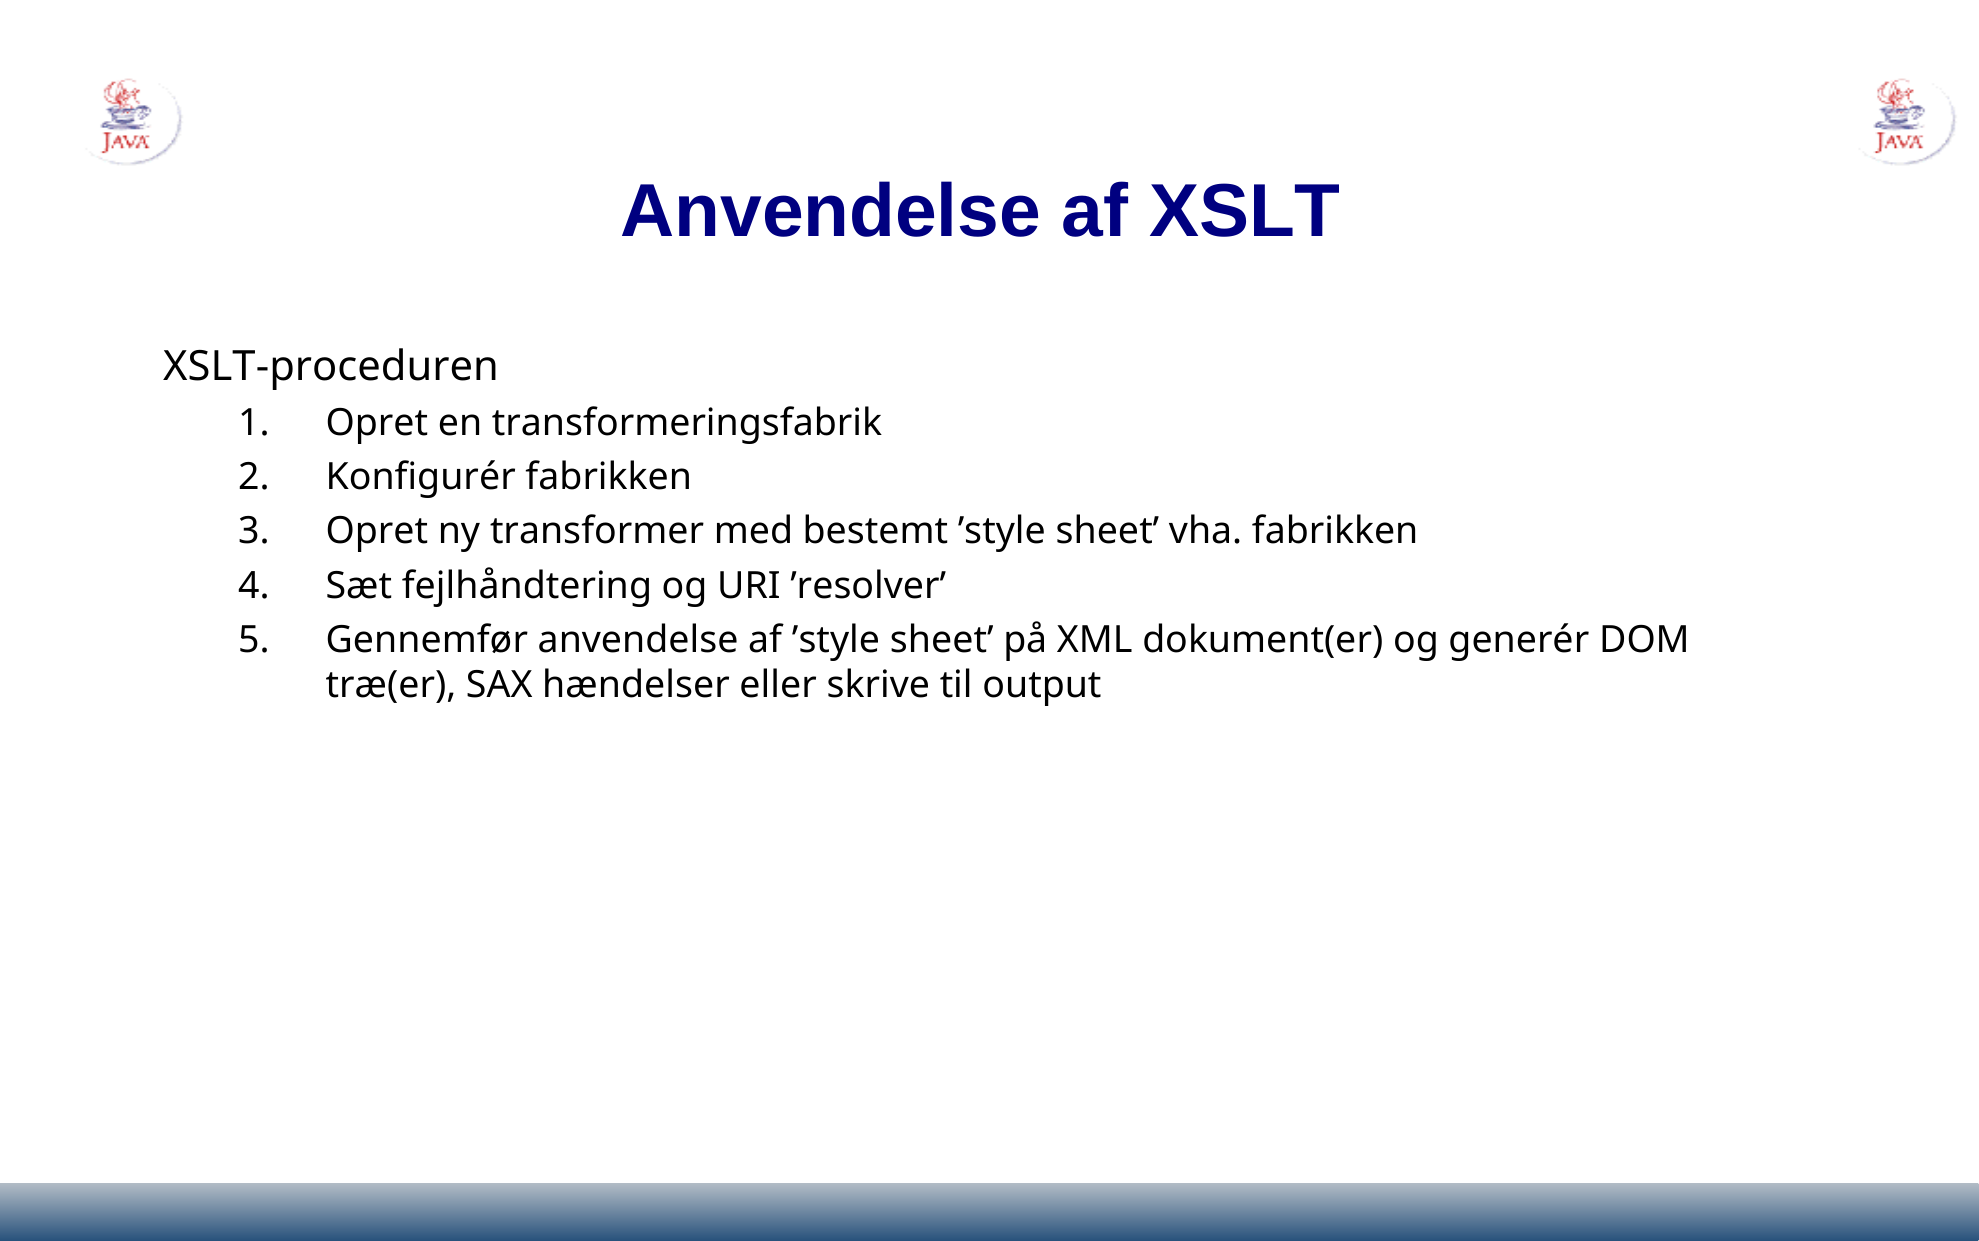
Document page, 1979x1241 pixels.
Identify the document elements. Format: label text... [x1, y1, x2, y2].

list XSLT-proceduren Opret en transformeringsfabrik Konfigurér fabrikken Opret ny transformer med bestemt ’style sheet’ vha. fabrikken Sæt fejlhåndtering og URI ’resolver’ Gennemfør anvendelse af ’style sheet’ på XML dokument(er) og generér DOM træ(er), SAX hændelser eller skrive til output [148, 330, 1830, 1103]
picture [69, 71, 187, 169]
title Anvendelse af XSLT [131, 110, 1830, 304]
picture [1842, 71, 1961, 169]
